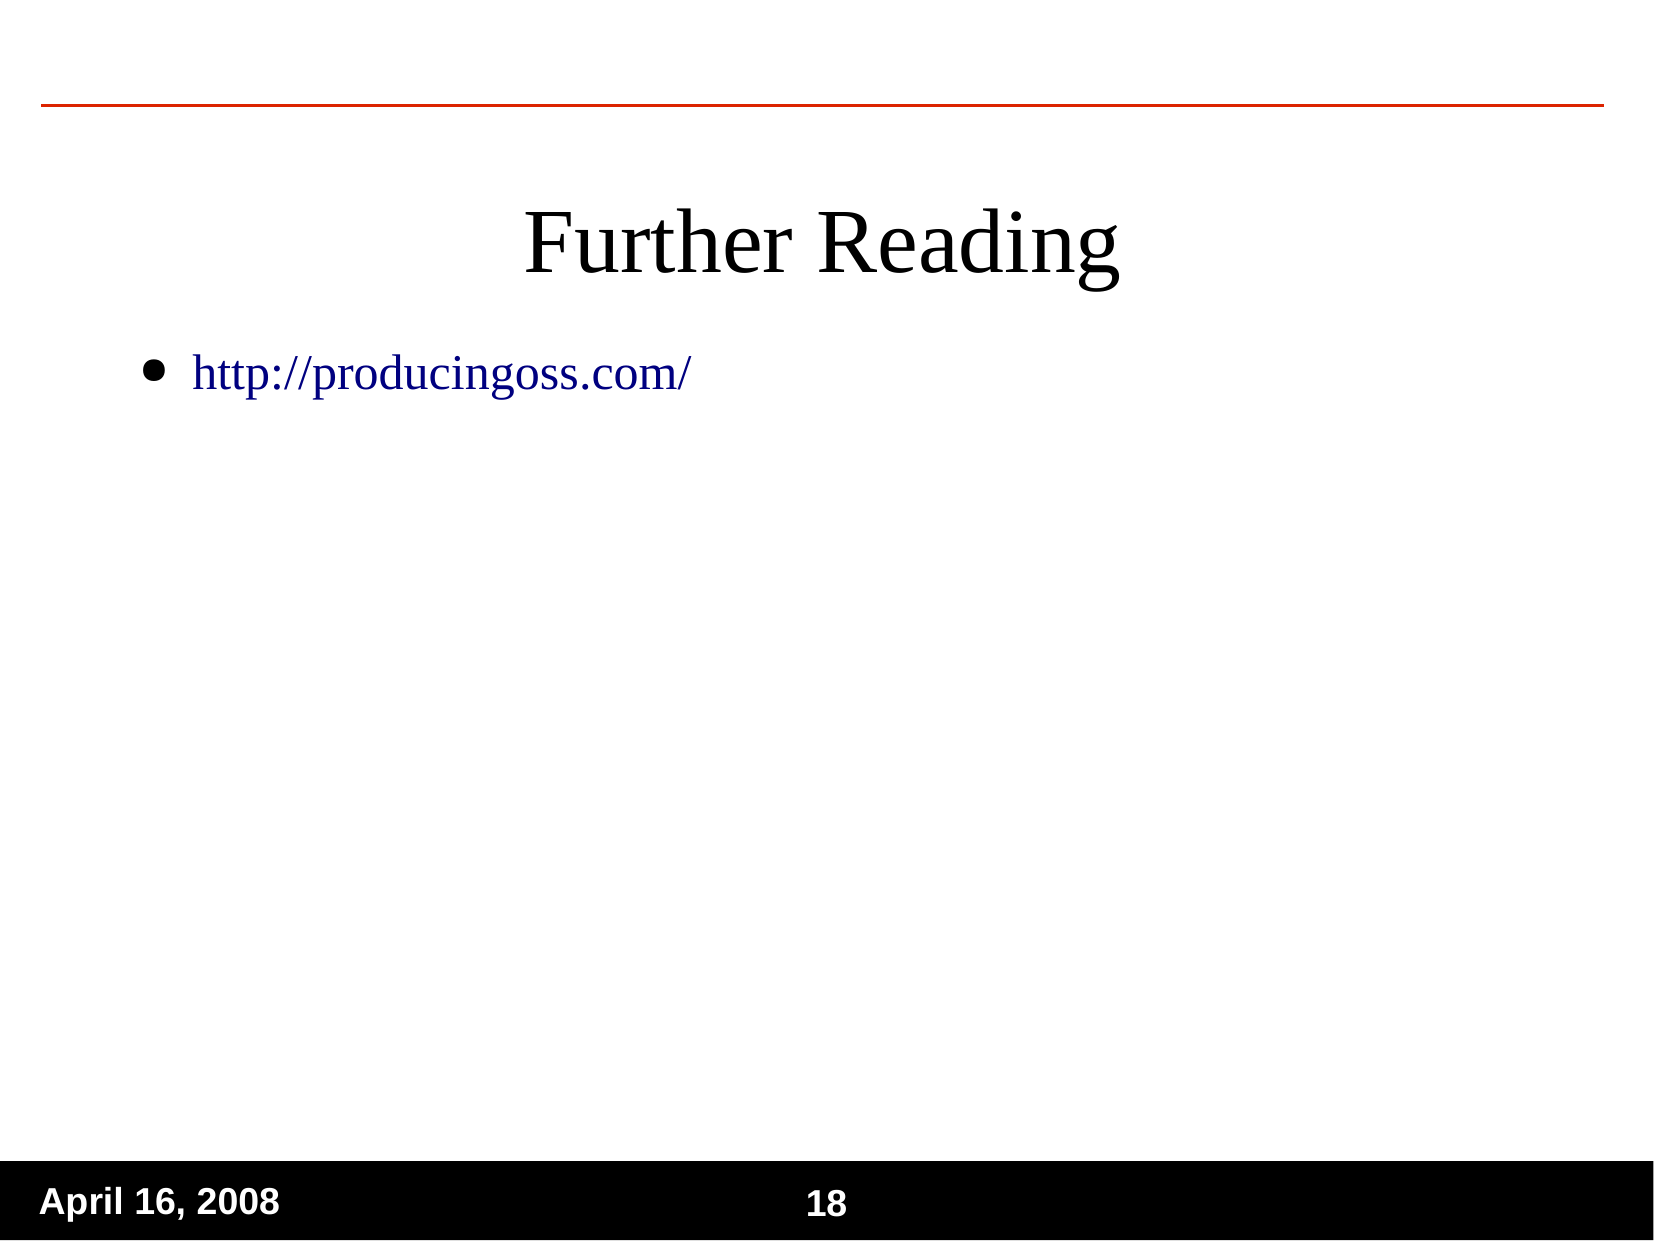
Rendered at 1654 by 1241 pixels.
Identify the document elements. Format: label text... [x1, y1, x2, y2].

list http://producingoss.com/ [121, 344, 1534, 1127]
title Further Reading [117, 137, 1530, 346]
